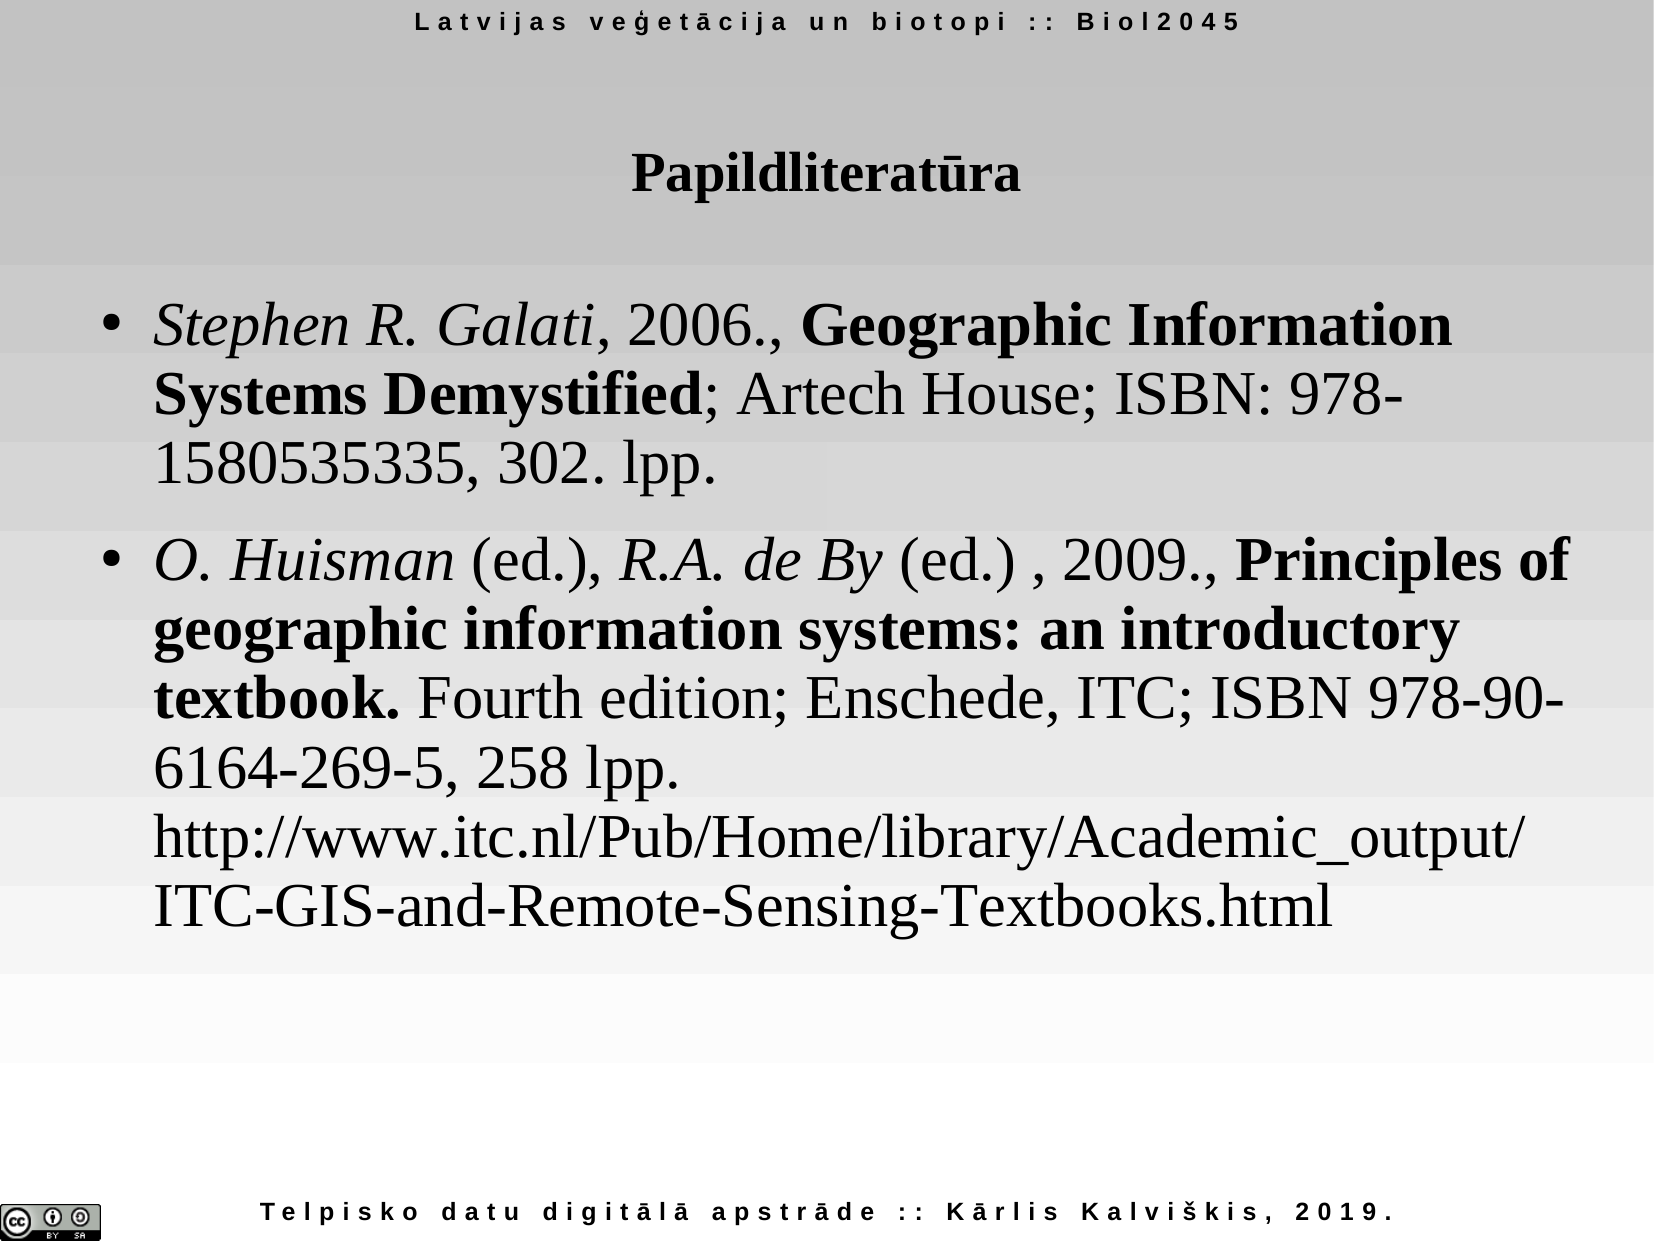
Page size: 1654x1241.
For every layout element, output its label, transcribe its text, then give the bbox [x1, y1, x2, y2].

picture [0, 0, 1654, 1241]
title Papildliteratūra [29, 49, 1625, 296]
list Stephen R. Galati, 2006., Geographic Information Systems Demystified; Artech House; ISBN: 978-1580535335, 302. lpp. O. Huisman (ed.), R.A. de By (ed.) , 2009., Principles of geographic information systems: an introductory textbook. Fourth edition; Enschede, ITC; ISBN 978-90-6164-269-5, 258 lpp. http://www.itc.nl/Pub/Home/library/Academic_output/ ITC-GIS-and-Remote-Sensing-Textbooks.html [82, 289, 1571, 1176]
